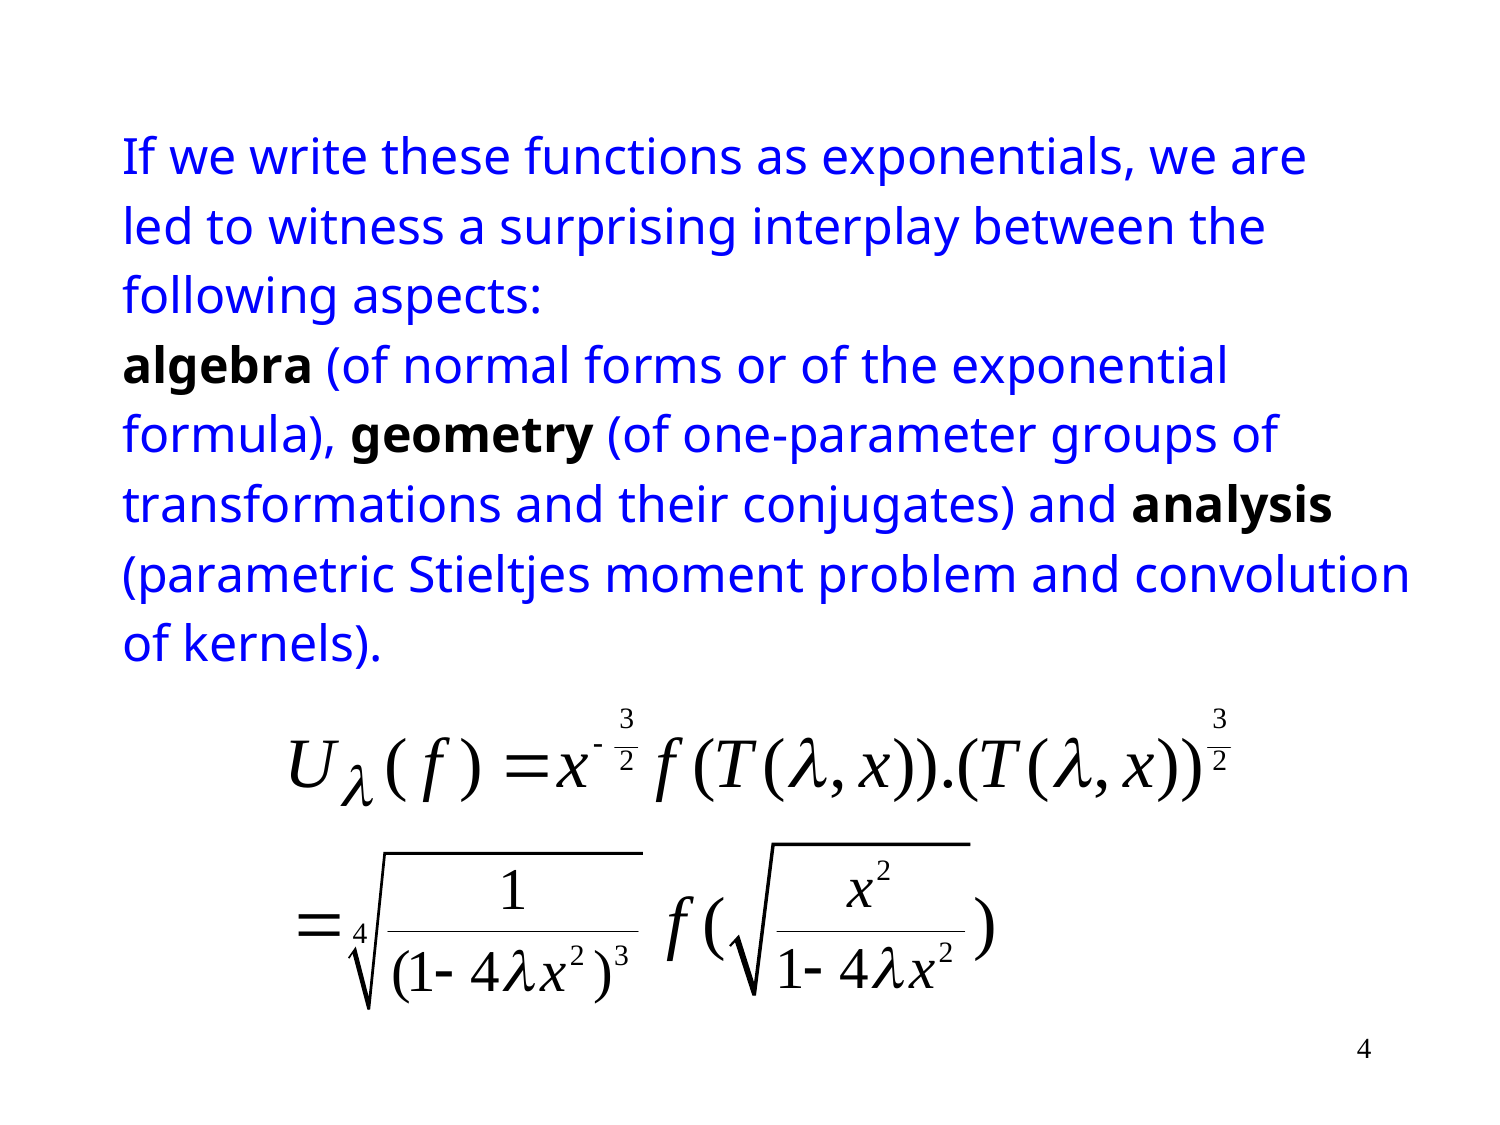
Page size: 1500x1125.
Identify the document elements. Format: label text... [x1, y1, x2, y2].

text_box If we write these functions as exponentials, we are led to witness a surprising interplay between the following aspects: algebra (of normal forms or of the exponential formula), geometry (of one-parameter groups of transformations and their conjugates) and analysis (parametric Stieltjes moment problem and convolution of kernels). [90, 107, 1440, 680]
chart [280, 692, 1244, 1024]
